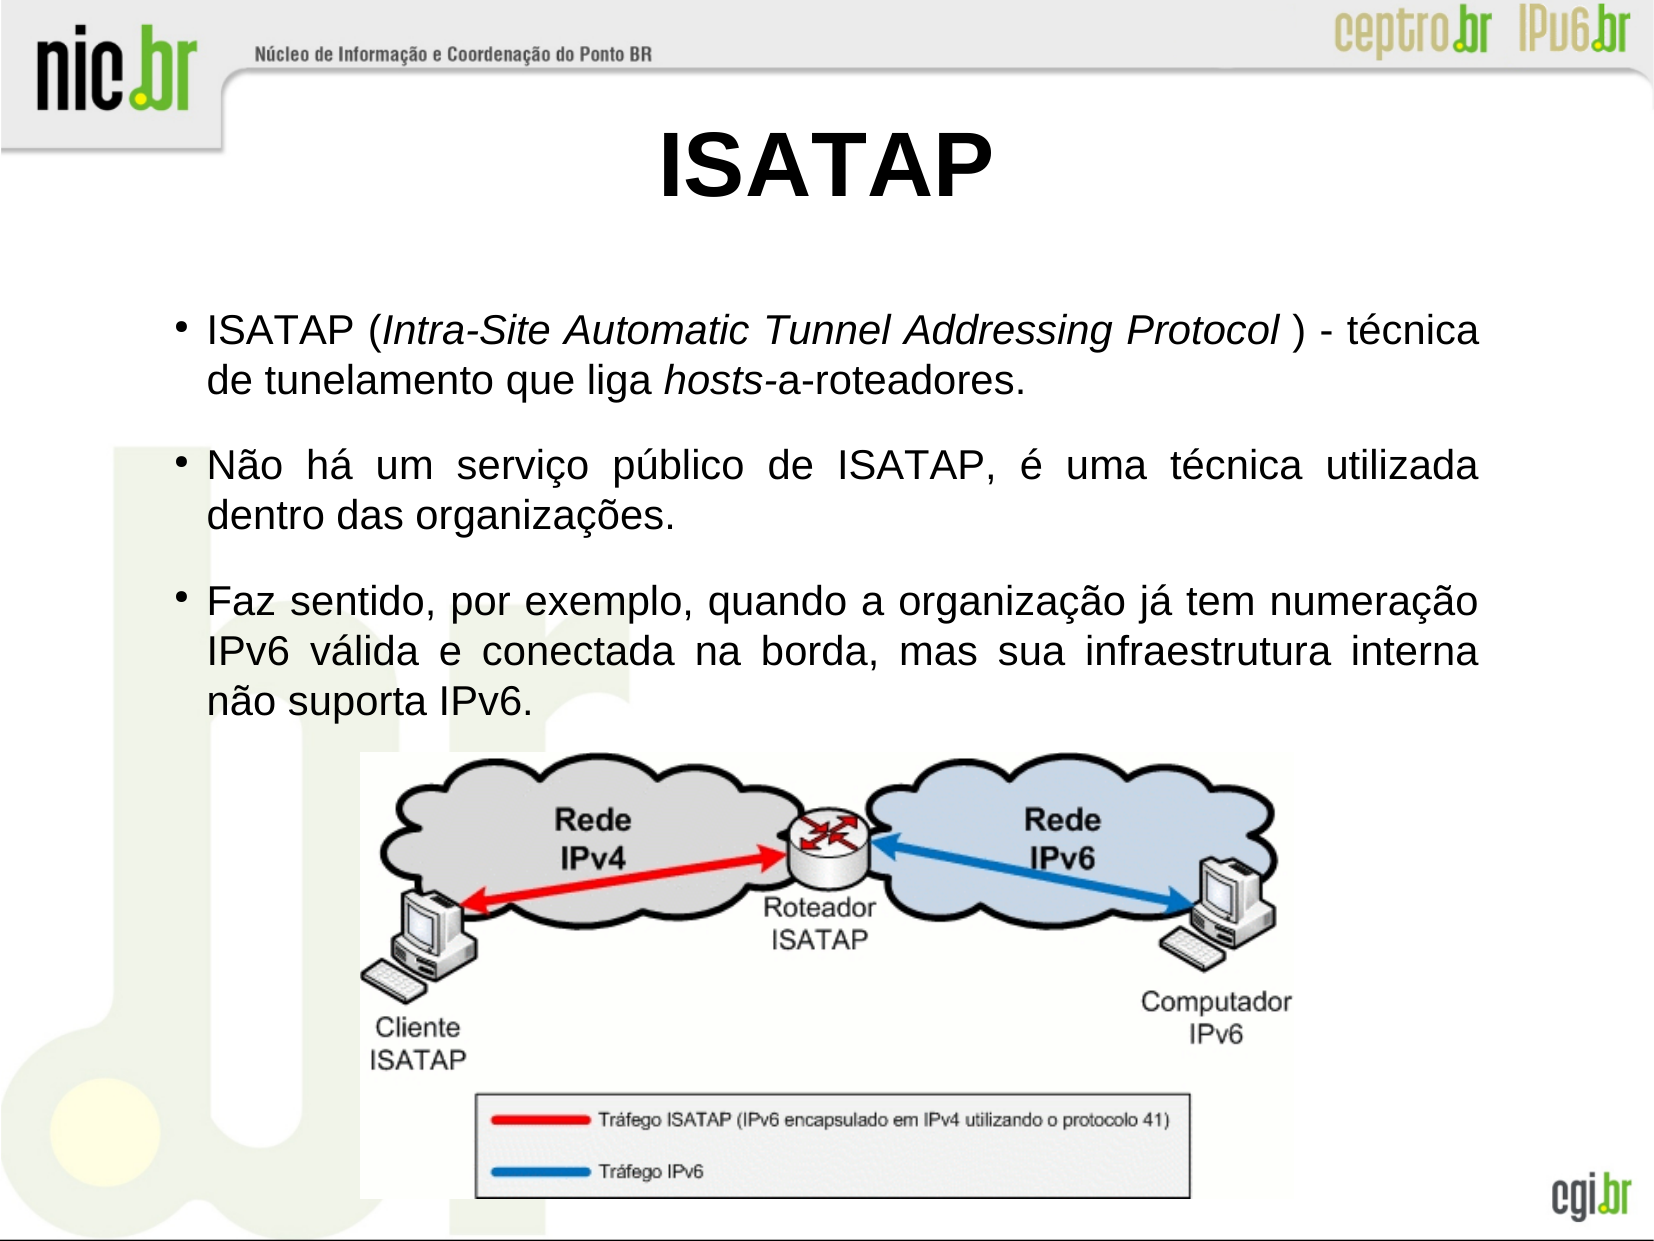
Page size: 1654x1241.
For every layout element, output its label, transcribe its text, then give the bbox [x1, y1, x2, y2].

picture [0, 0, 1654, 1241]
text_box ISATAP [73, 97, 1580, 215]
text_box ISATAP (Intra-Site Automatic Tunnel Addressing Protocol ) - técnica de tunelamento que liga hosts-a-roteadores. Não há um serviço público de ISATAP, é uma técnica utilizada dentro das organizações. Faz sentido, por exemplo, quando a organização já tem numeração IPv6 válida e conectada na borda, mas sua infraestrutura interna não suporta IPv6. [159, 295, 1495, 978]
